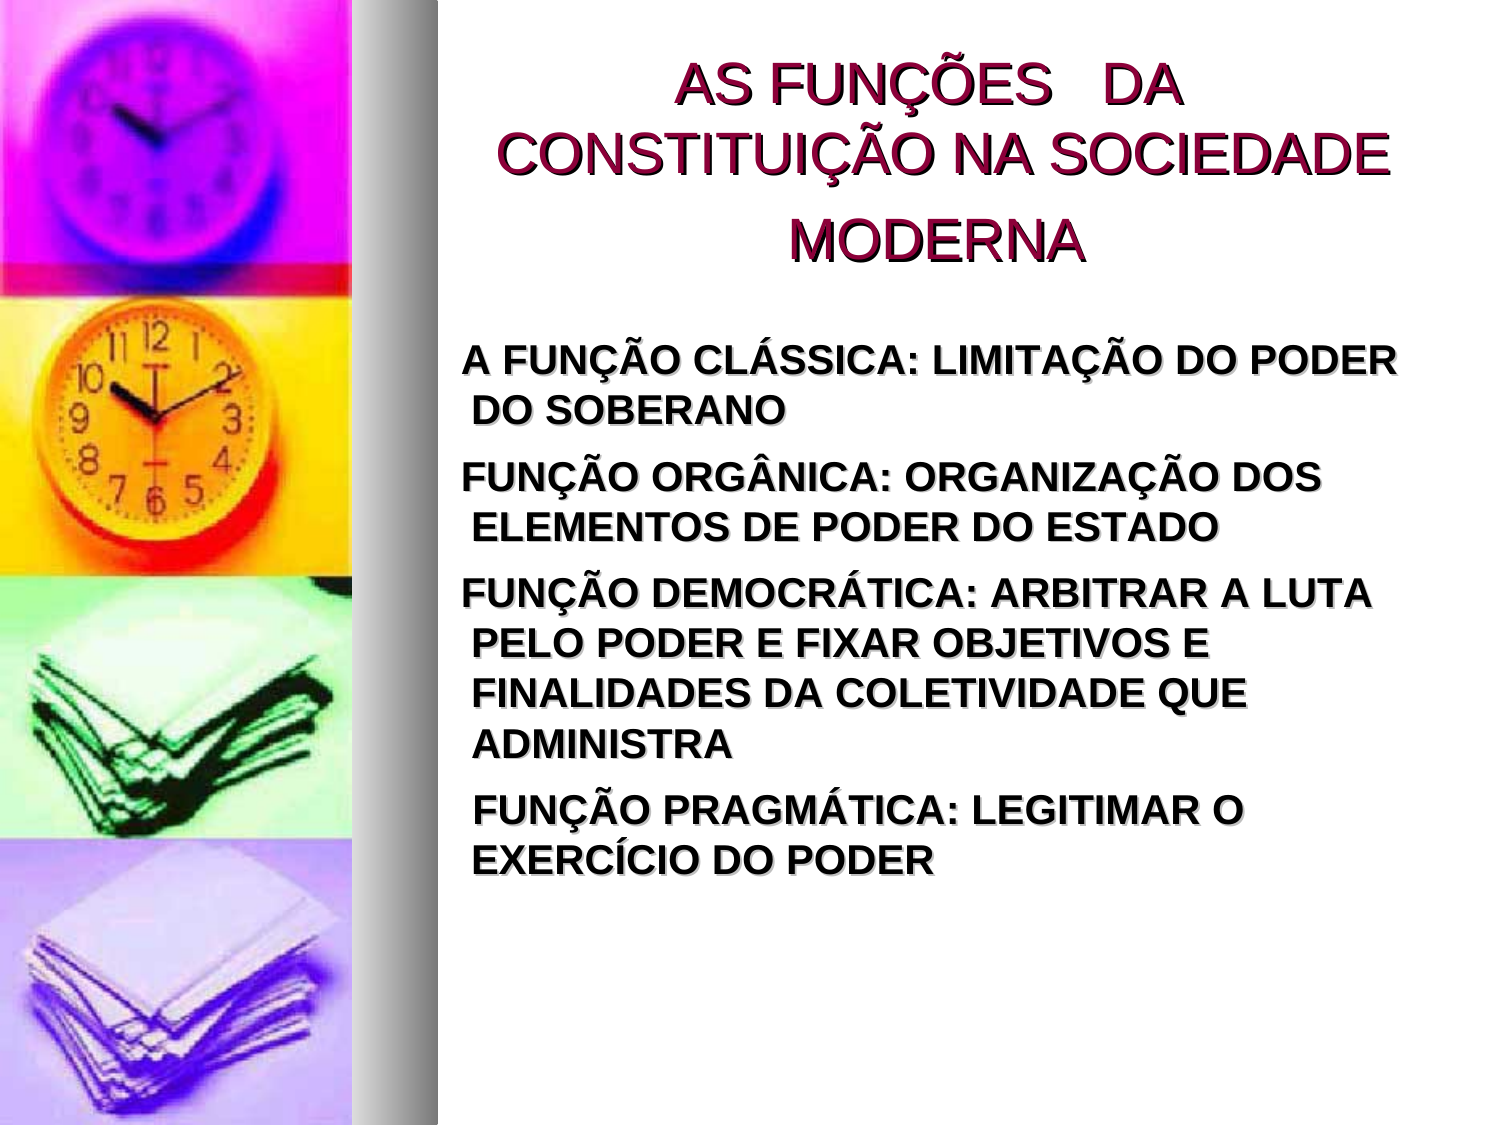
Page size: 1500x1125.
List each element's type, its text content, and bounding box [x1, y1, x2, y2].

list A FUNÇÃO CLÁSSICA: LIMITAÇÃO DO PODER DO SOBERANO FUNÇÃO ORGÂNICA: ORGANIZAÇÃO DOS ELEMENTOS DE PODER DO ESTADO FUNÇÃO DEMOCRÁTICA: ARBITRAR A LUTA PELO PODER E FIXAR OBJETIVOS E FINALIDADES DA COLETIVIDADE QUE ADMINISTRA FUNÇÃO PRAGMÁTICA: LEGITIMAR O EXERCÍCIO DO PODER [399, 324, 1450, 1000]
picture [0, 0, 352, 1125]
title AS FUNÇÕES DA CONSTITUIÇÃO NA SOCIEDADE MODERNA [399, 36, 1450, 283]
